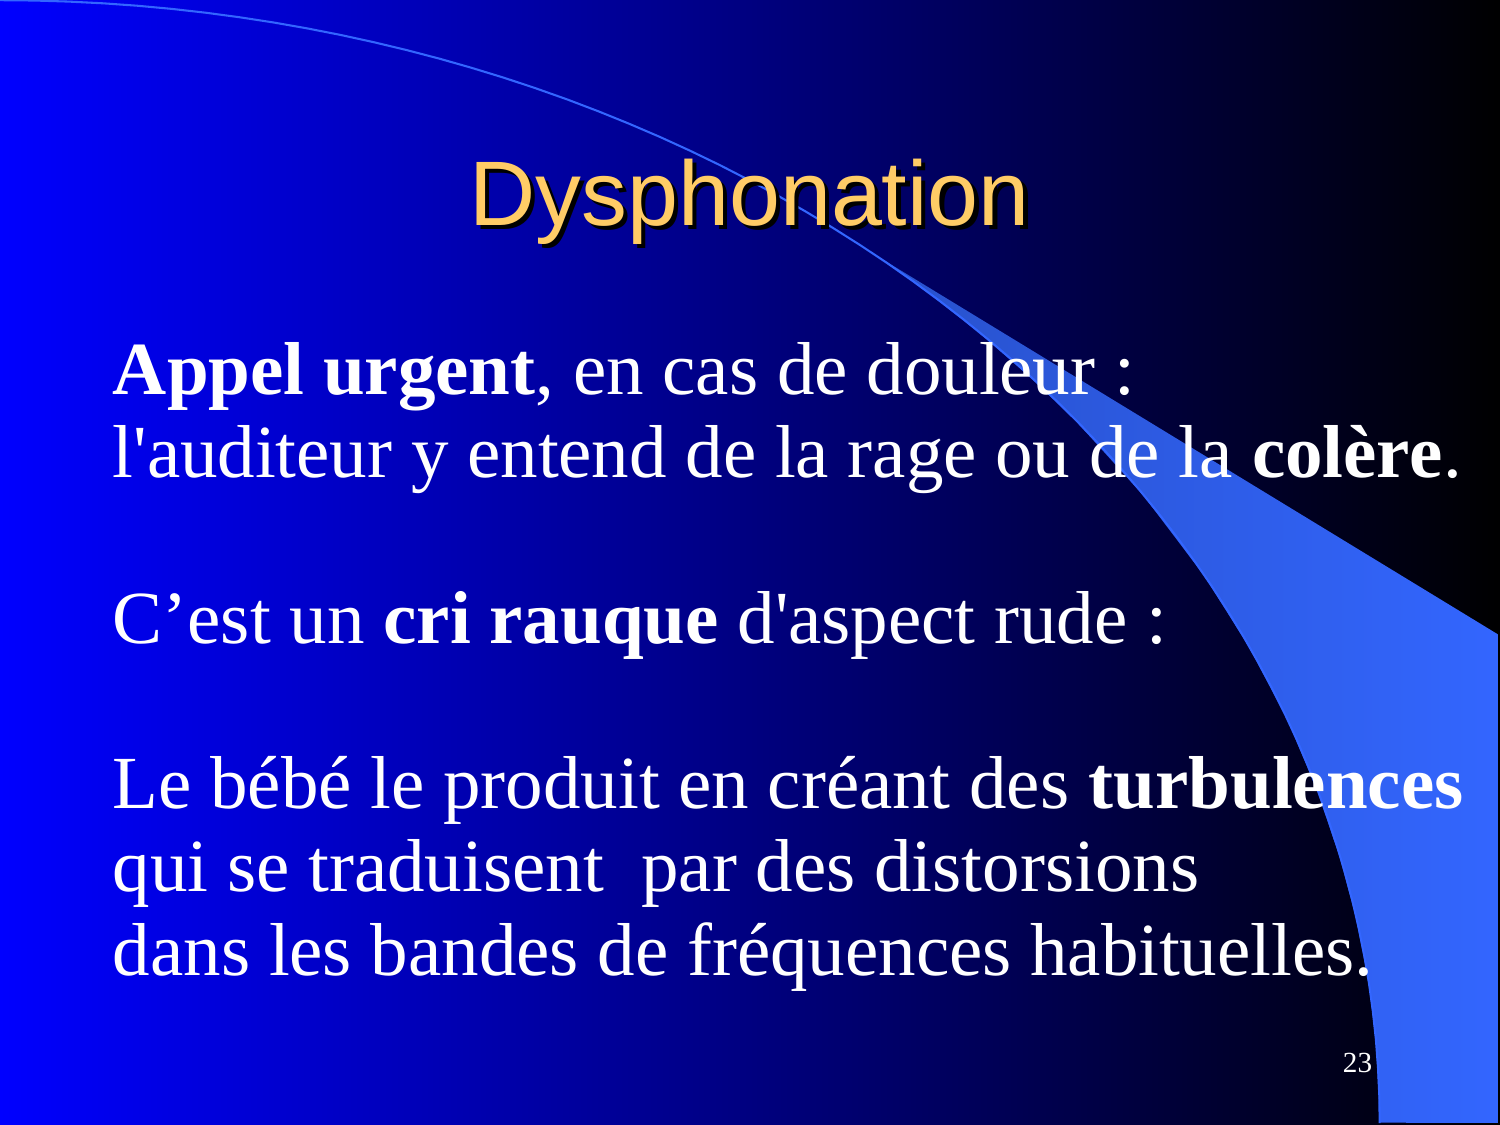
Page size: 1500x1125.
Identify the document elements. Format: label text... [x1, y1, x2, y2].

title Dysphonation [112, 99, 1388, 288]
text_box Appel urgent, en cas de douleur : l'auditeur y entend de la rage ou de la colère. C’est un cri rauque d'aspect rude : Le bébé le produit en créant des turbulences qui se traduisent par des distorsions dans les bandes de fréquences habituelles. [98, 319, 1498, 999]
